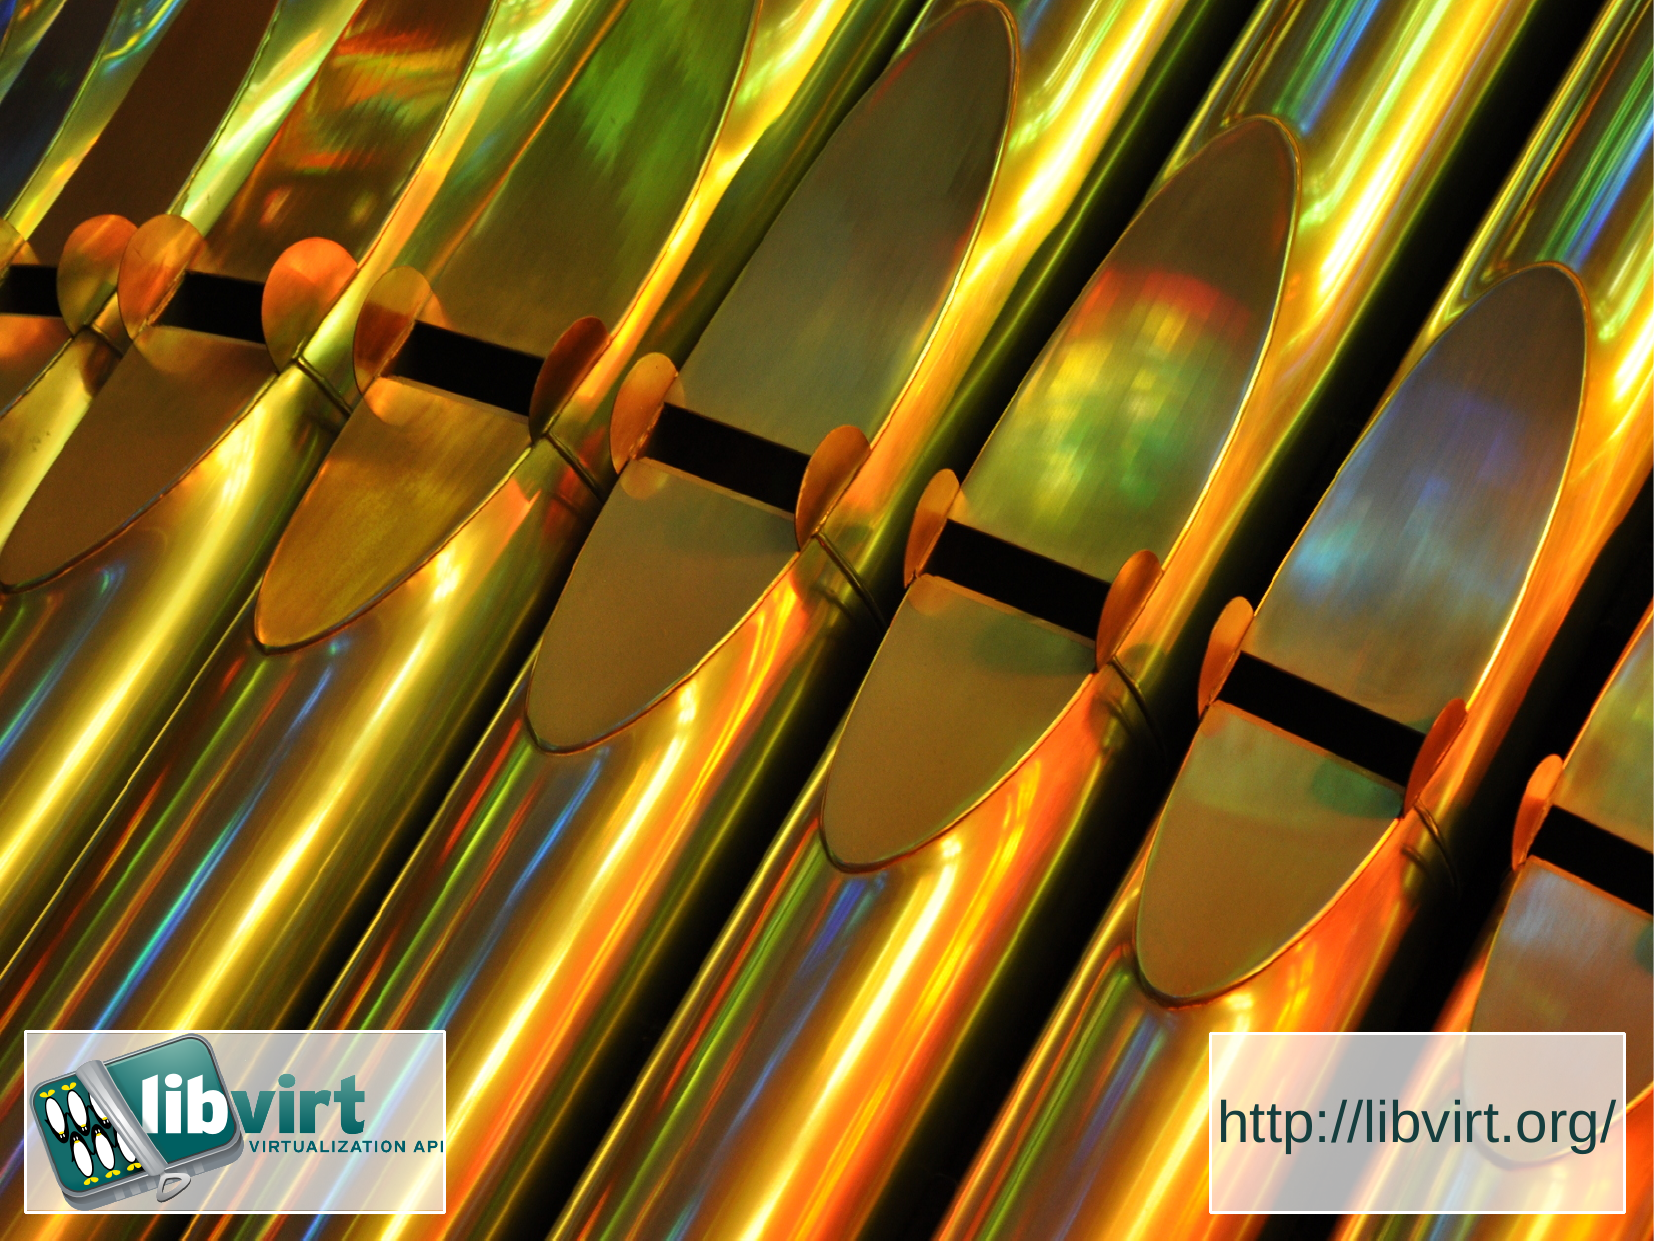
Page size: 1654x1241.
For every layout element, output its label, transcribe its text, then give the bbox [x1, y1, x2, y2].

picture [0, 0, 1654, 1241]
title http://libvirt.org/ [1210, 1033, 1625, 1213]
